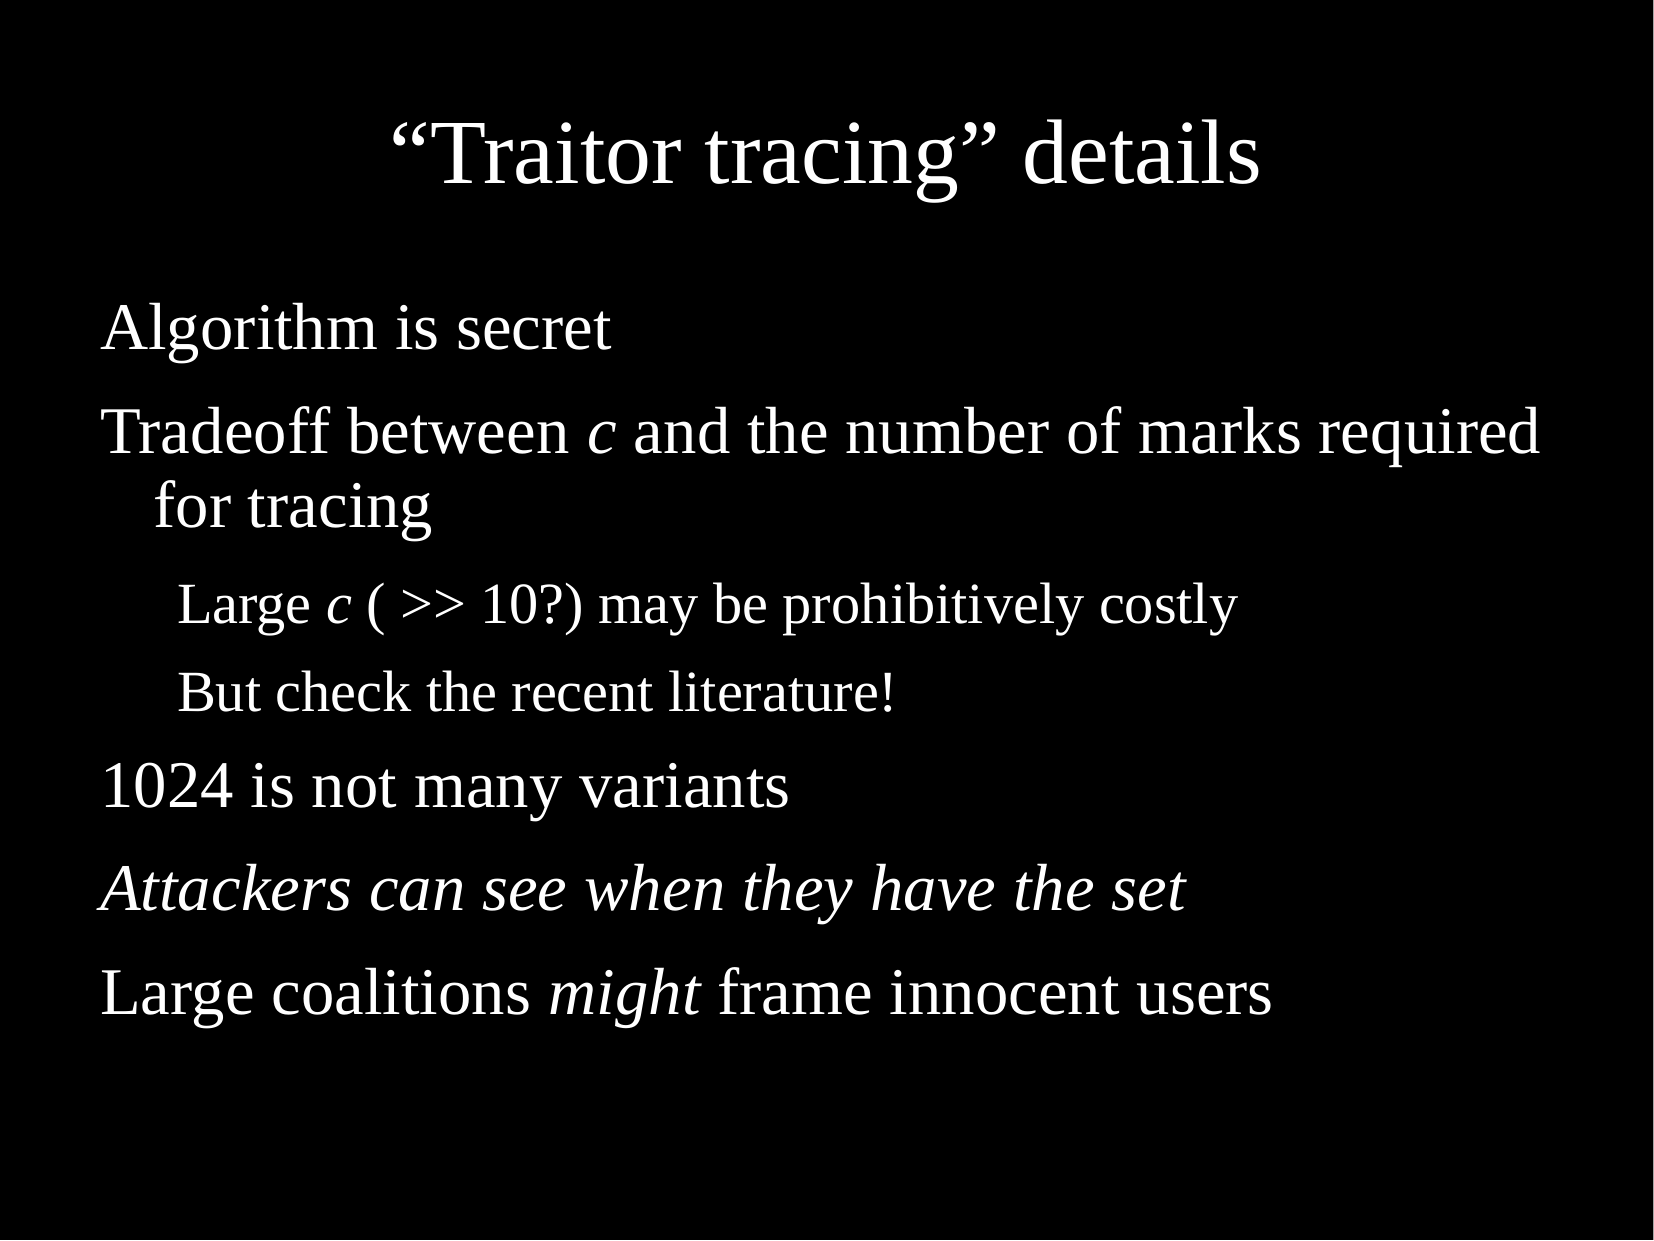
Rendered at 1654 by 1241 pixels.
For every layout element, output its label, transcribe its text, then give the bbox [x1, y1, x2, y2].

list Algorithm is secret Tradeoff between c and the number of marks required for tracing Large c ( >> 10?) may be prohibitively costly But check the recent literature! 1024 is not many variants Attackers can see when they have the set Large coalitions might frame innocent users [82, 290, 1571, 1136]
title “Traitor tracing” details [82, 56, 1571, 250]
